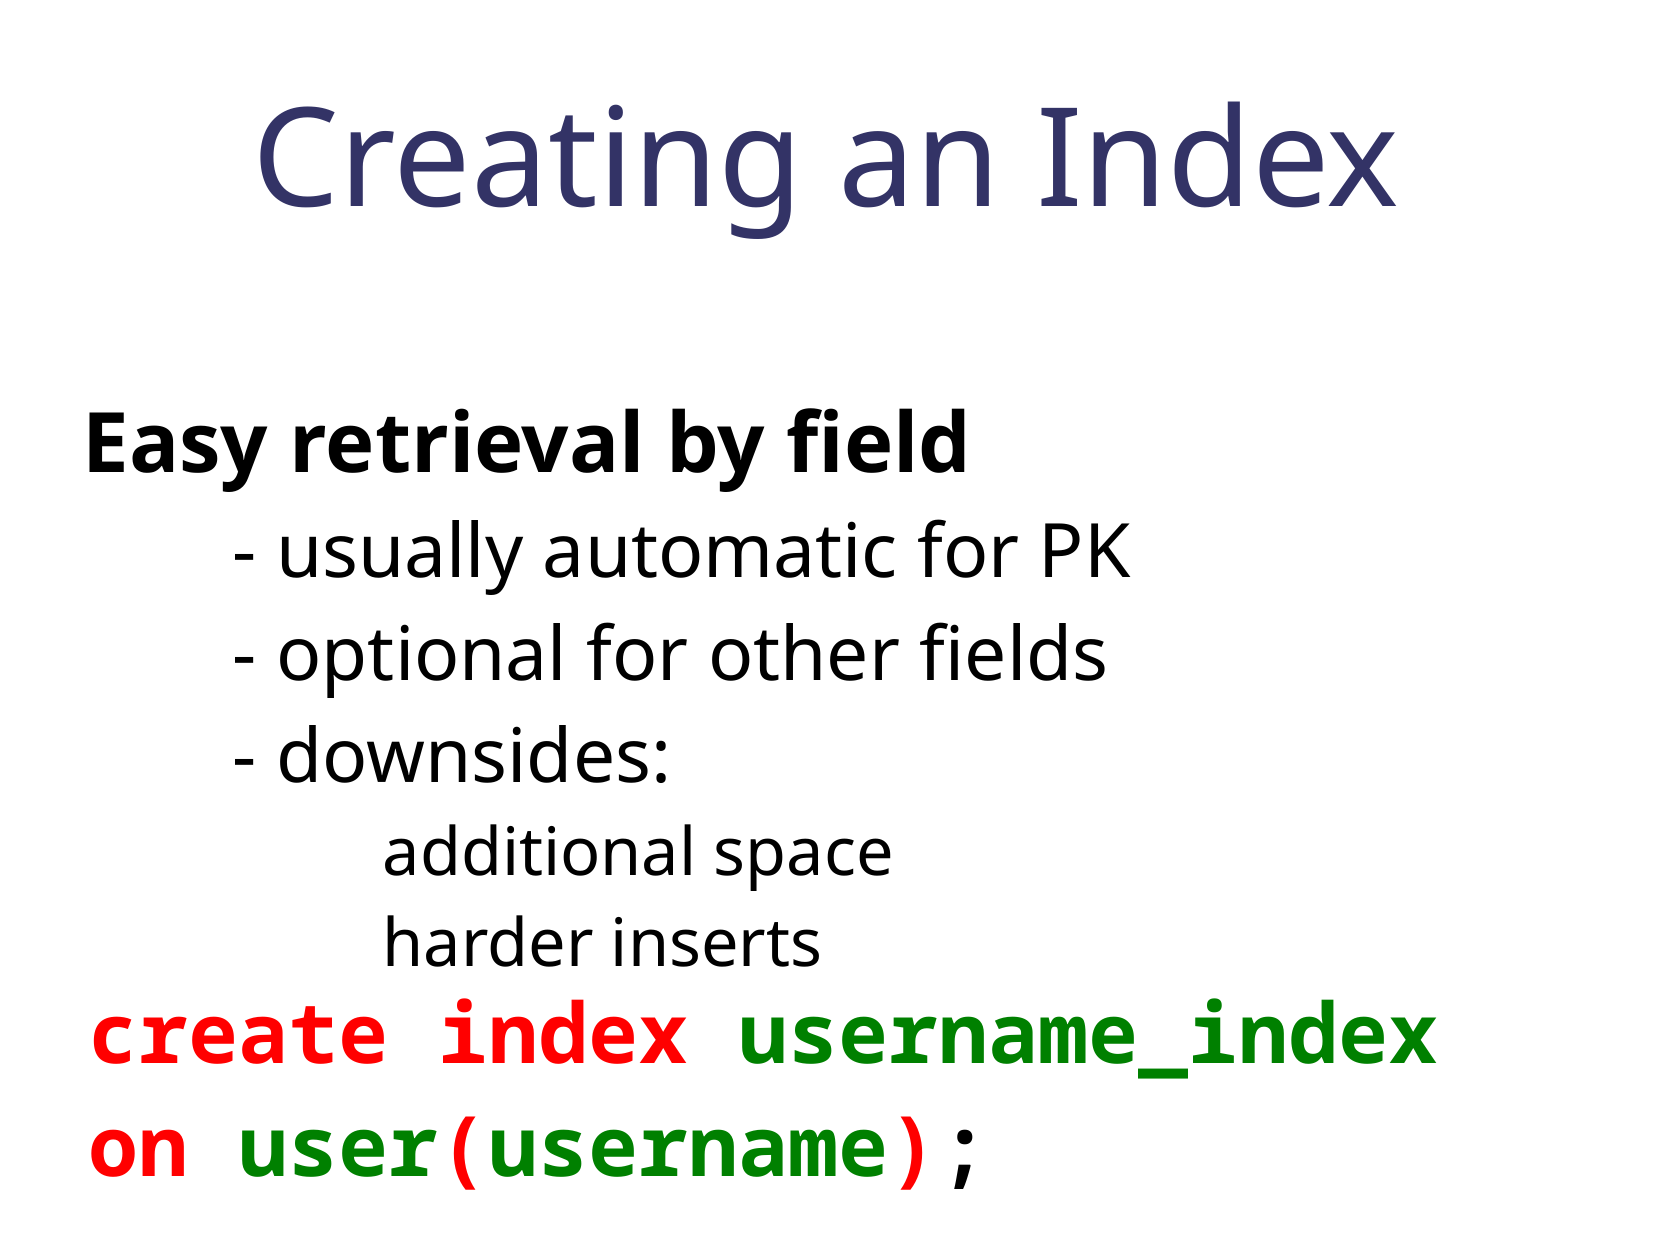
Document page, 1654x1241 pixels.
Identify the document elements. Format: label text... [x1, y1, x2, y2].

subtitle Easy retrieval by field - usually automatic for PK - optional for other fields - downsides: additional space harder inserts [82, 383, 1571, 1094]
text_box create index username_index on user(username); [88, 974, 1654, 1241]
title Creating an Index [82, 56, 1571, 250]
